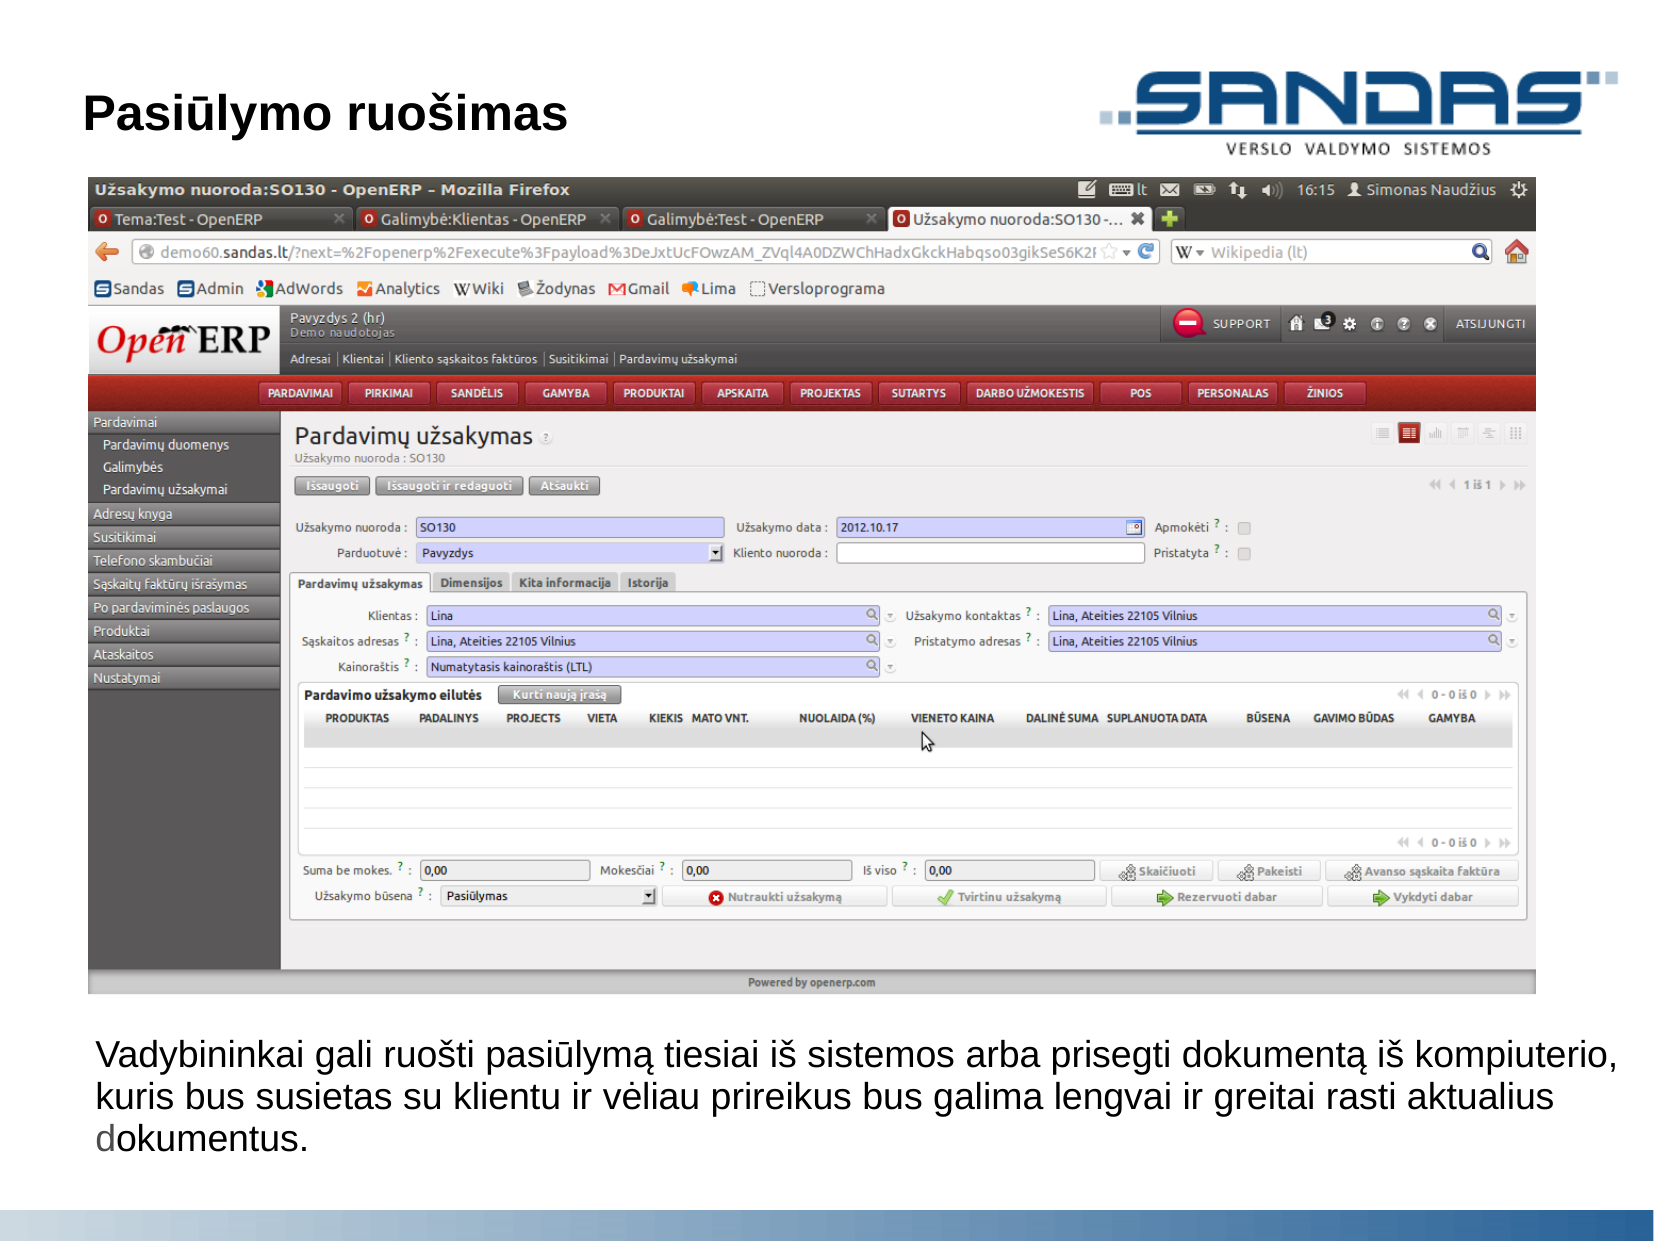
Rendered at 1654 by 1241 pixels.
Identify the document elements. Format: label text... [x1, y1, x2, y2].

picture [88, 9, 1626, 995]
picture [0, 1210, 1654, 1241]
title Pasiūlymo ruošimas [82, 49, 1571, 178]
text_box Vadybininkai gali ruošti pasiūlymą tiesiai iš sistemos arba prisegti dokumentą iš kompiuterio, kuris bus susietas su klientu ir vėliau prireikus bus galima lengvai ir greitai rasti aktualius dokumentus. [80, 1026, 1645, 1168]
